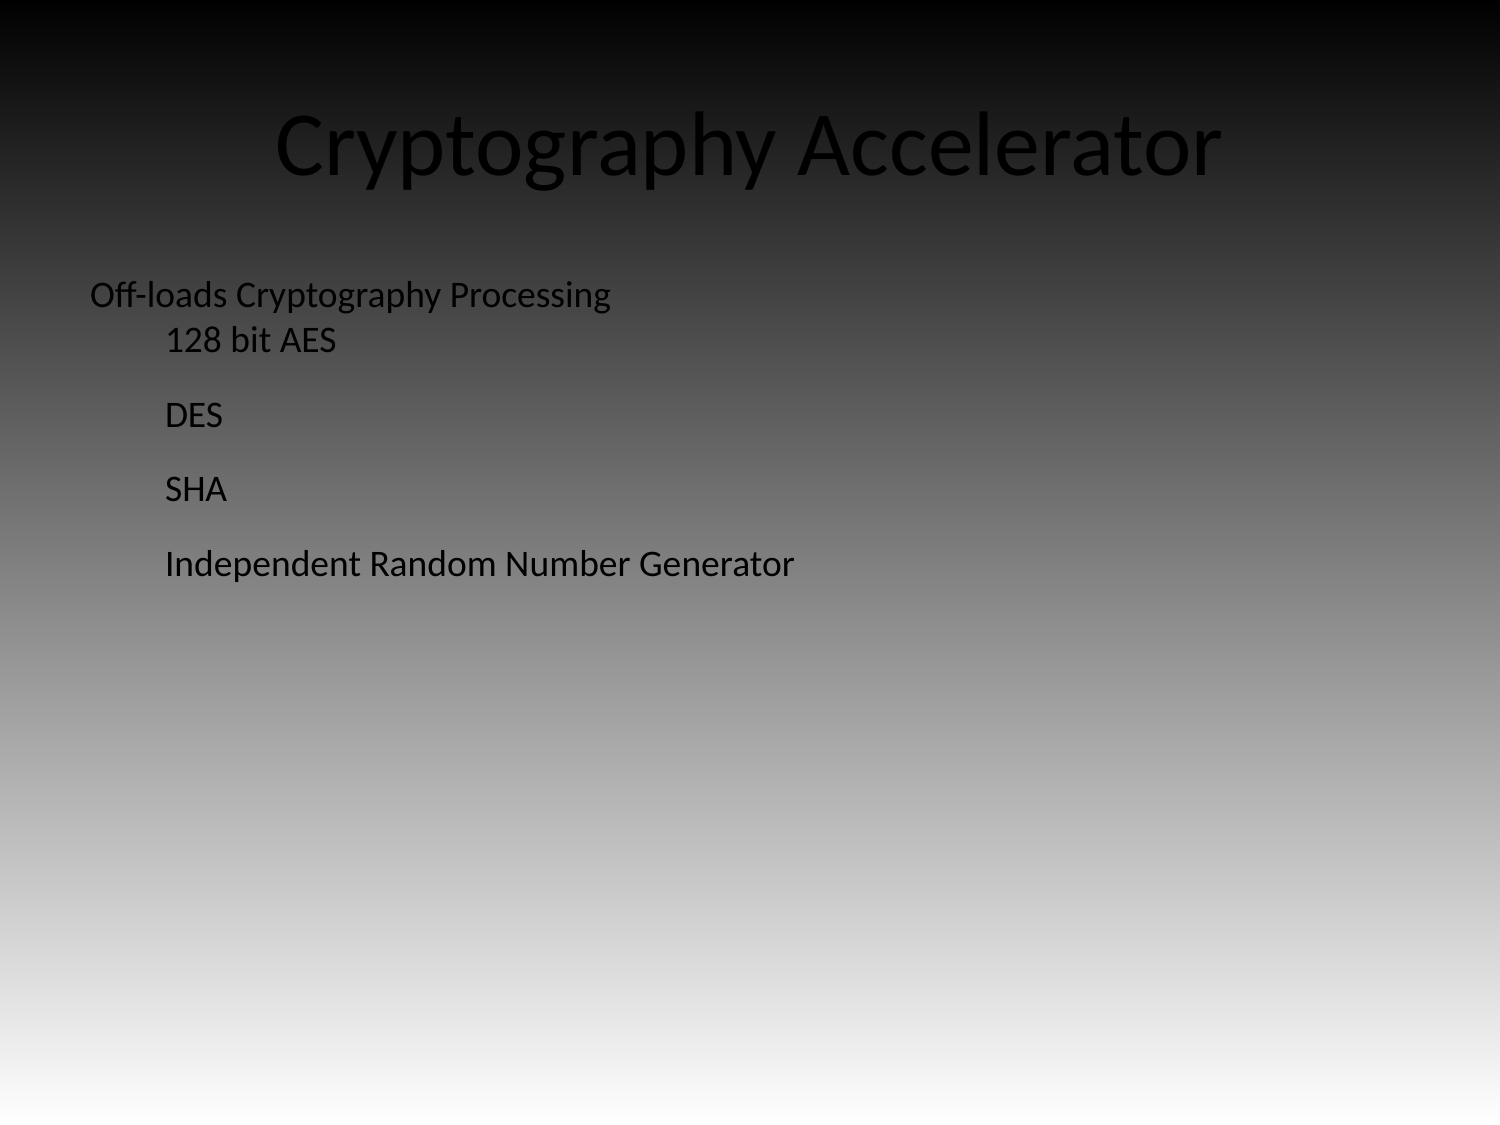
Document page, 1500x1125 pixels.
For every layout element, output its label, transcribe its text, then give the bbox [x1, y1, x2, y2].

title Cryptography Accelerator [75, 45, 1425, 233]
list Off-loads Cryptography Processing 128 bit AES DES SHA Independent Random Number Generator [75, 262, 1425, 1005]
